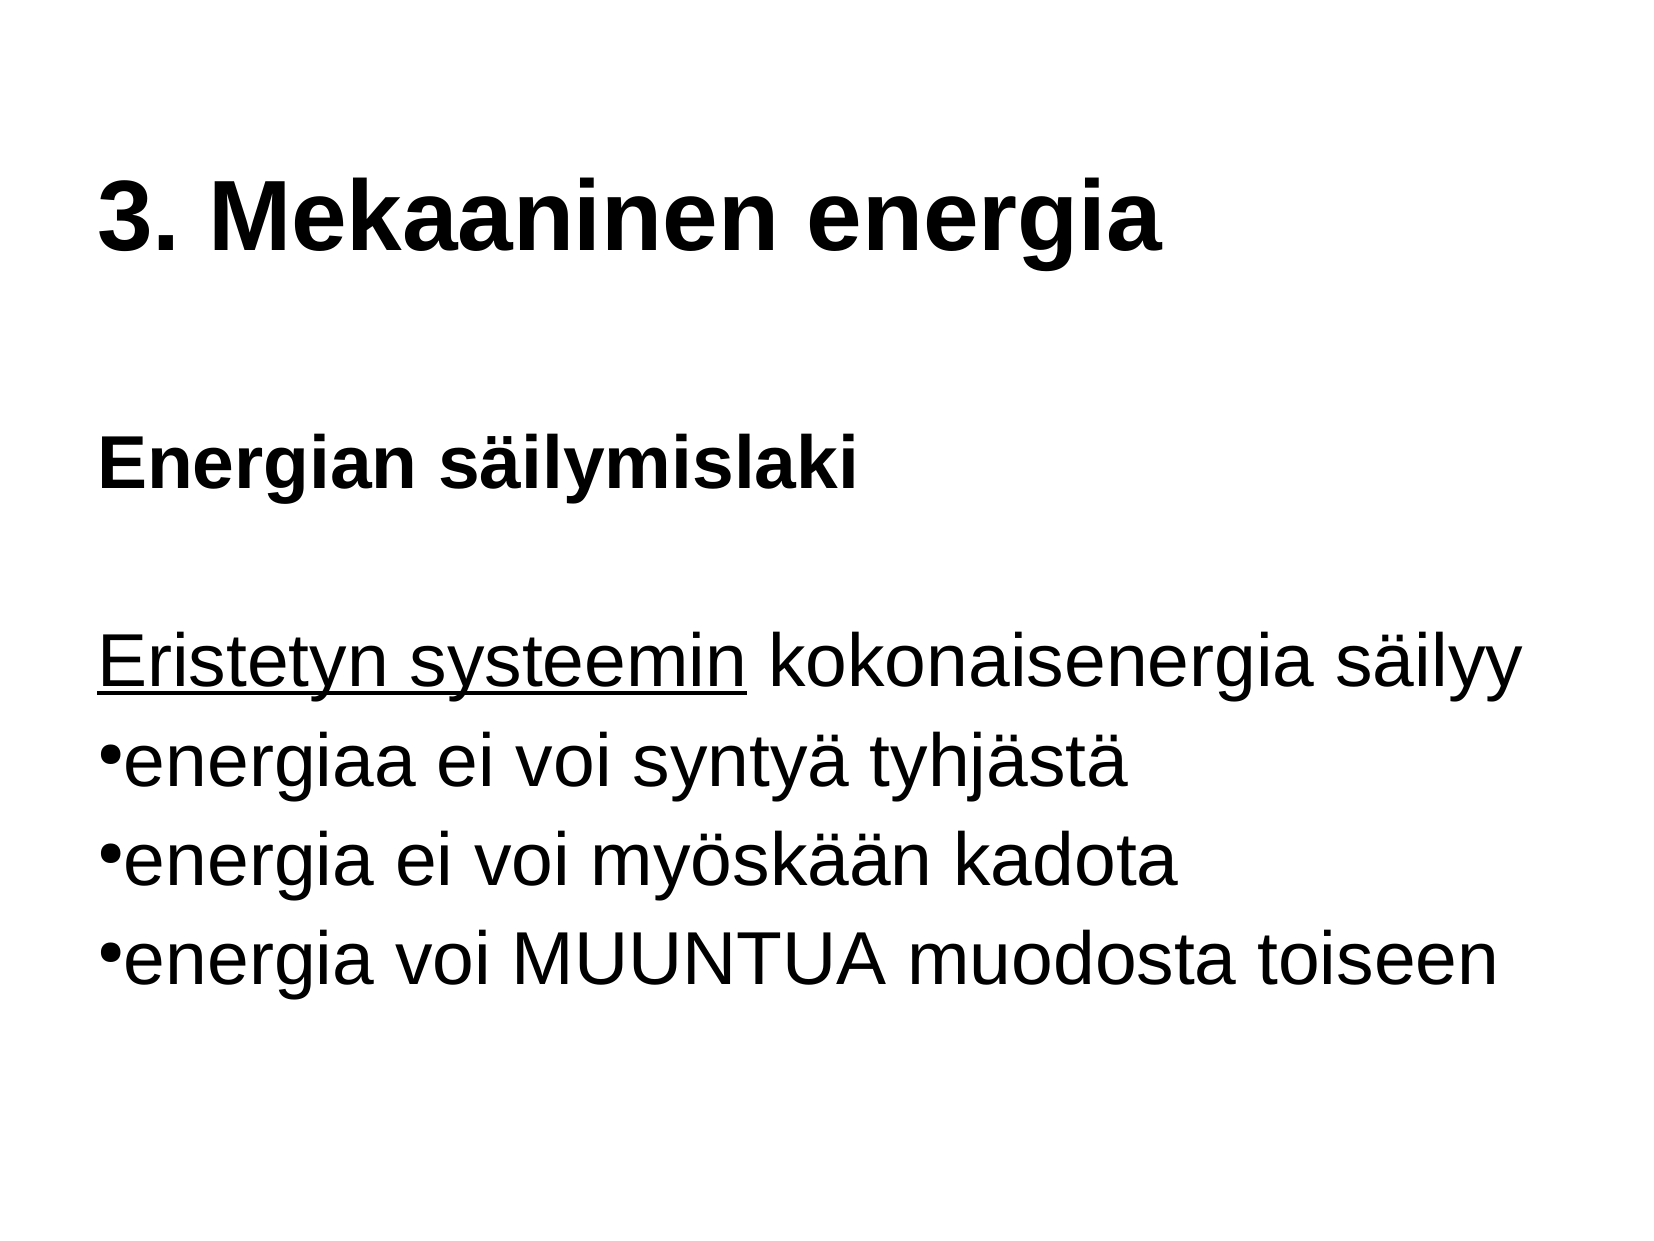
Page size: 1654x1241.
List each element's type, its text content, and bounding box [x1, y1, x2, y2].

text_box 3. Mekaaninen energia Energian säilymislaki Eristetyn systeemin kokonaisenergia säilyy energiaa ei voi syntyä tyhjästä energia ei voi myöskään kadota energia voi MUUNTUA muodosta toiseen [82, 153, 1560, 1010]
